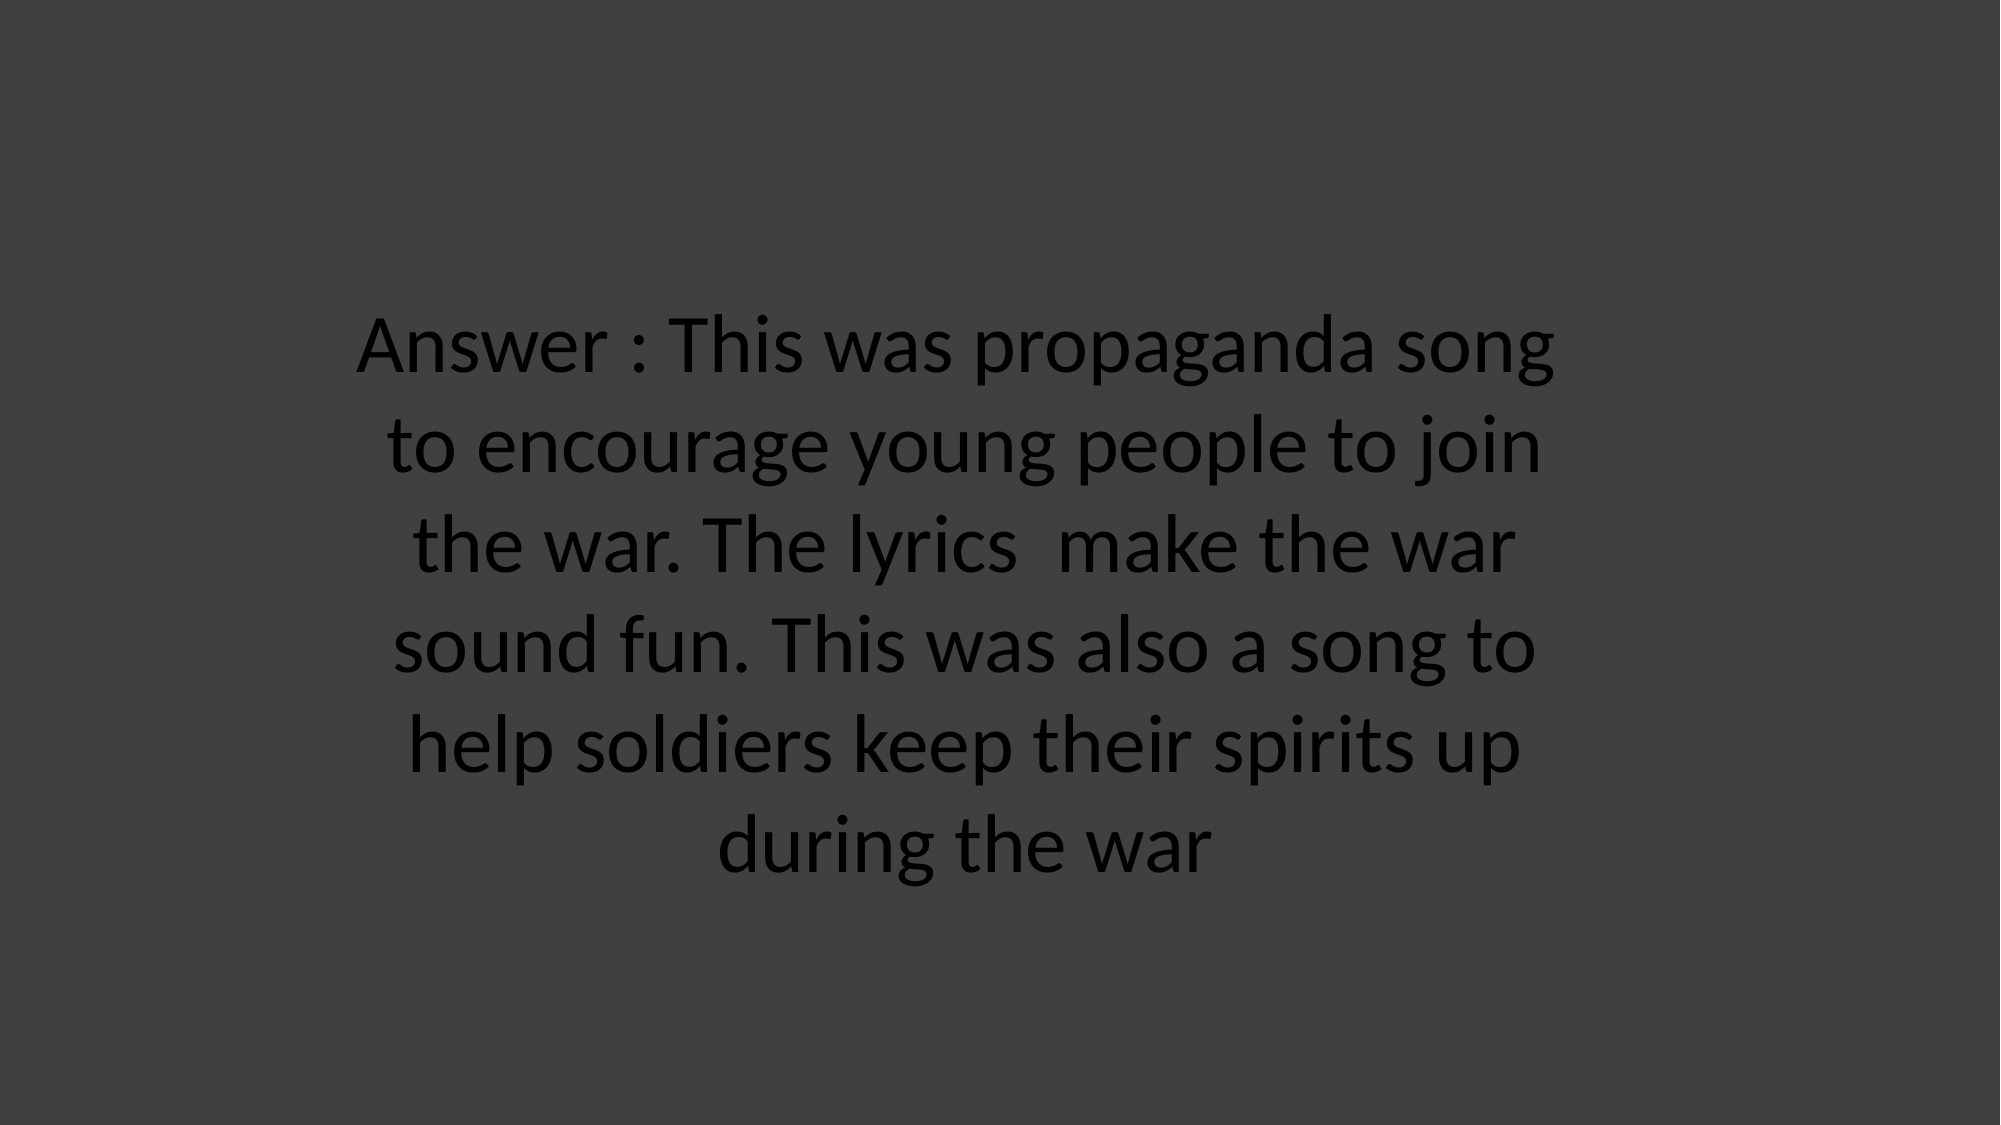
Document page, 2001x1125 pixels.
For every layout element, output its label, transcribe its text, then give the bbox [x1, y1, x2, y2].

text_box Answer : This was propaganda song to encourage young people to join the war. The lyrics make the war sound fun. This was also a song to help soldiers keep their spirits up during the war [339, 281, 1592, 897]
